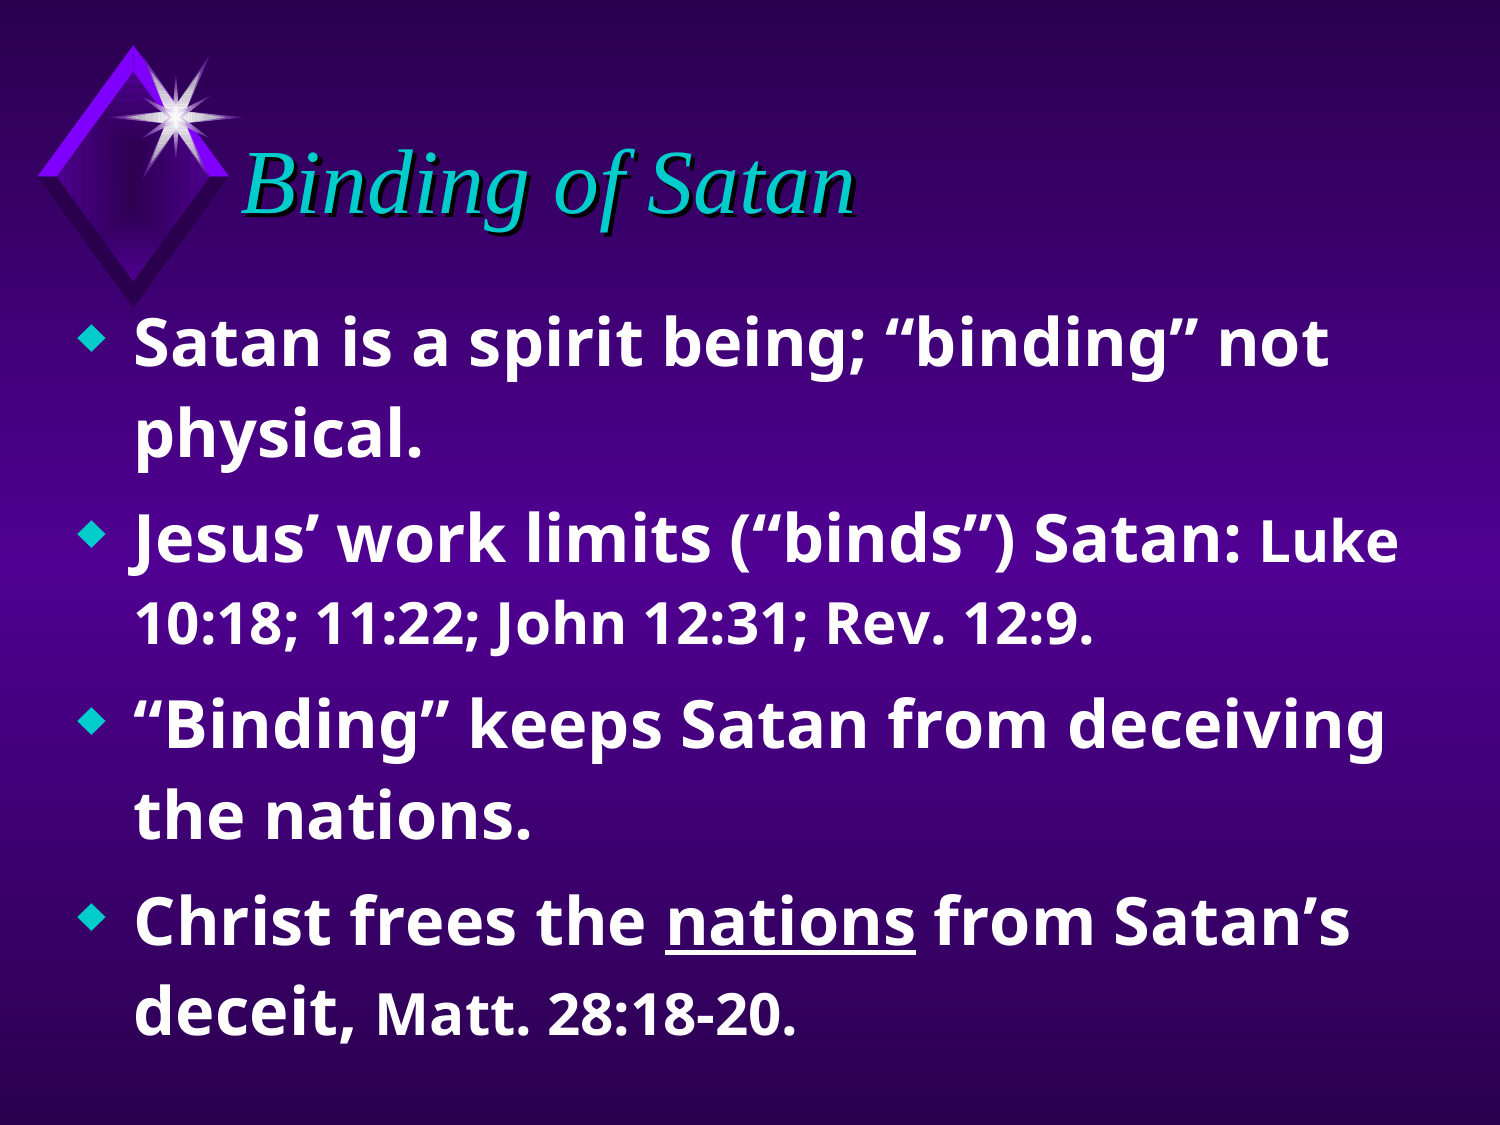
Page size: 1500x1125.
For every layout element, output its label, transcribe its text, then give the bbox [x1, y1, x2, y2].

title Binding of Satan [224, 78, 1388, 287]
list Satan is a spirit being; “binding” not physical. Jesus’ work limits (“binds”) Satan: Luke 10:18; 11:22; John 12:31; Rev. 12:9. “Binding” keeps Satan from deceiving the nations. Christ frees the nations from Satan’s deceit, Matt. 28:18-20. [62, 287, 1500, 963]
